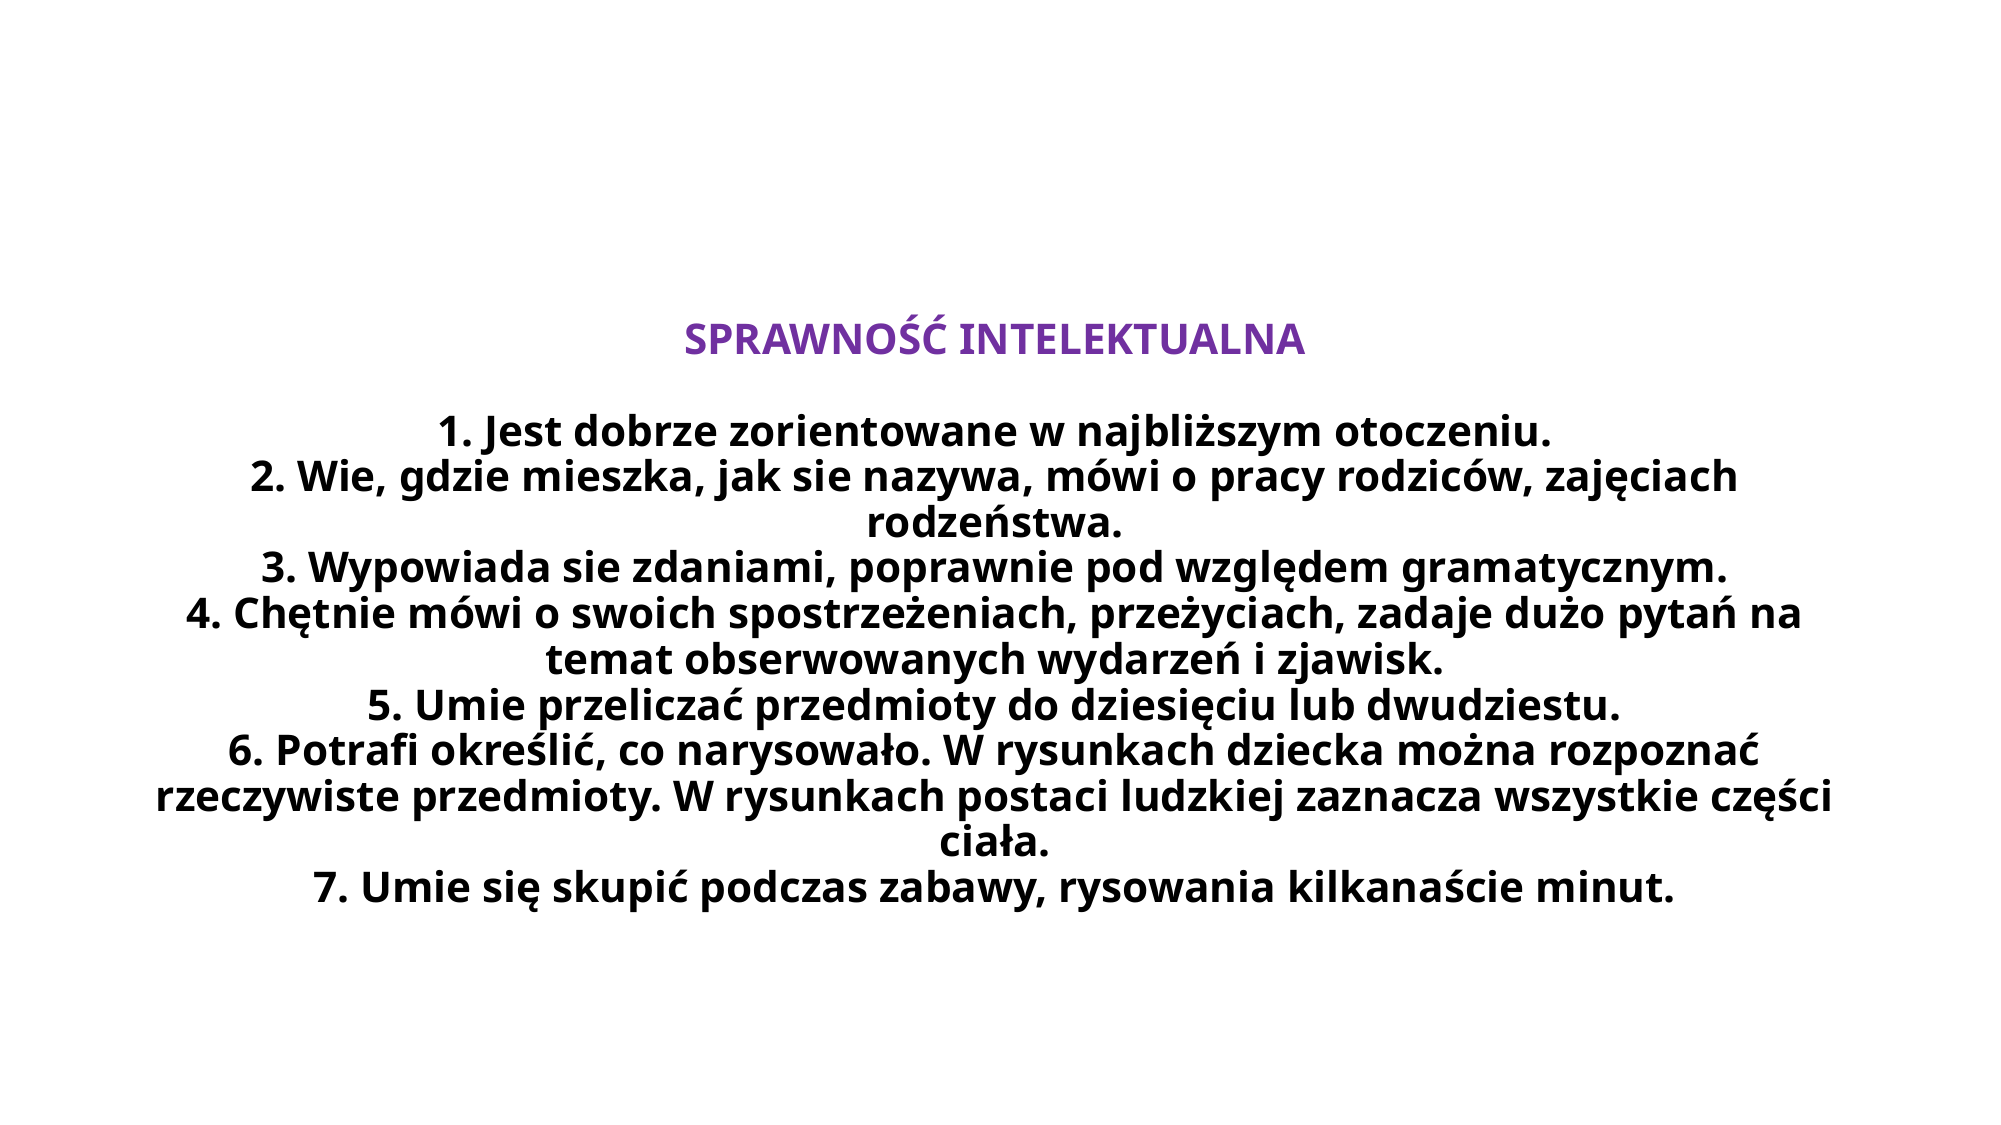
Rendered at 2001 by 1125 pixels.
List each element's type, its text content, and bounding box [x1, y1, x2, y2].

title SPRAWNOŚĆ INTELEKTUALNA 1. Jest dobrze zorientowane w najbliższym otoczeniu. 2. Wie, gdzie mieszka, jak sie nazywa, mówi o pracy rodziców, zajęciach rodzeństwa. 3. Wypowiada sie zdaniami, poprawnie pod względem gramatycznym. 4. Chętnie mówi o swoich spostrzeżeniach, przeżyciach, zadaje dużo pytań na temat obserwowanych wydarzeń i zjawisk. 5. Umie przeliczać przedmioty do dziesięciu lub dwudziestu. 6. Potrafi określić, co narysowało. W rysunkach dziecka można rozpoznać rzeczywiste przedmioty. W rysunkach postaci ludzkiej zaznacza wszystkie części ciała. 7. Umie się skupić podczas zabawy, rysowania kilkanaście minut. [128, 306, 1863, 1066]
